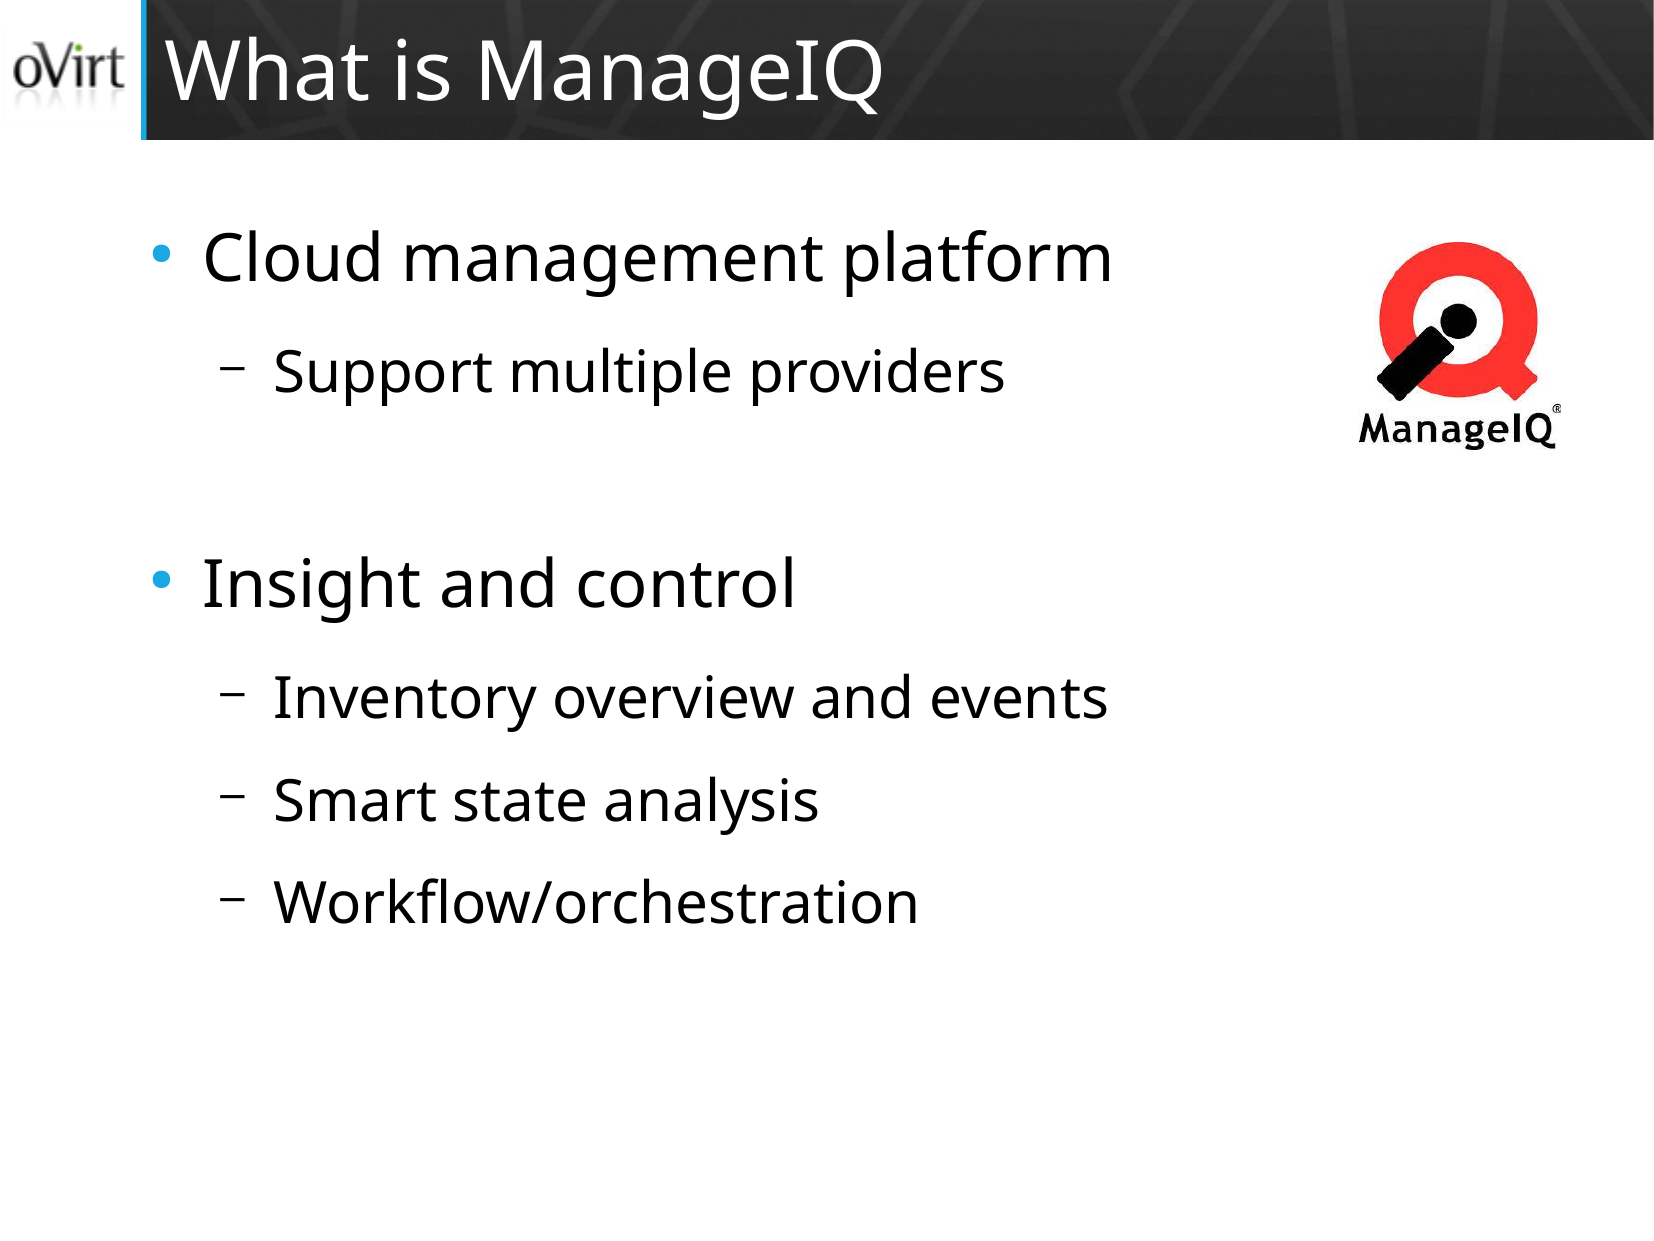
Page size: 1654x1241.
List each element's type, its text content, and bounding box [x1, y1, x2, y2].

picture [1359, 242, 1561, 451]
title What is ManageIQ [164, 18, 1653, 119]
picture [0, 0, 1654, 140]
list Cloud management platform Support multiple providers Insight and control Inventory overview and events Smart state analysis Workflow/orchestration [131, 210, 1621, 1029]
